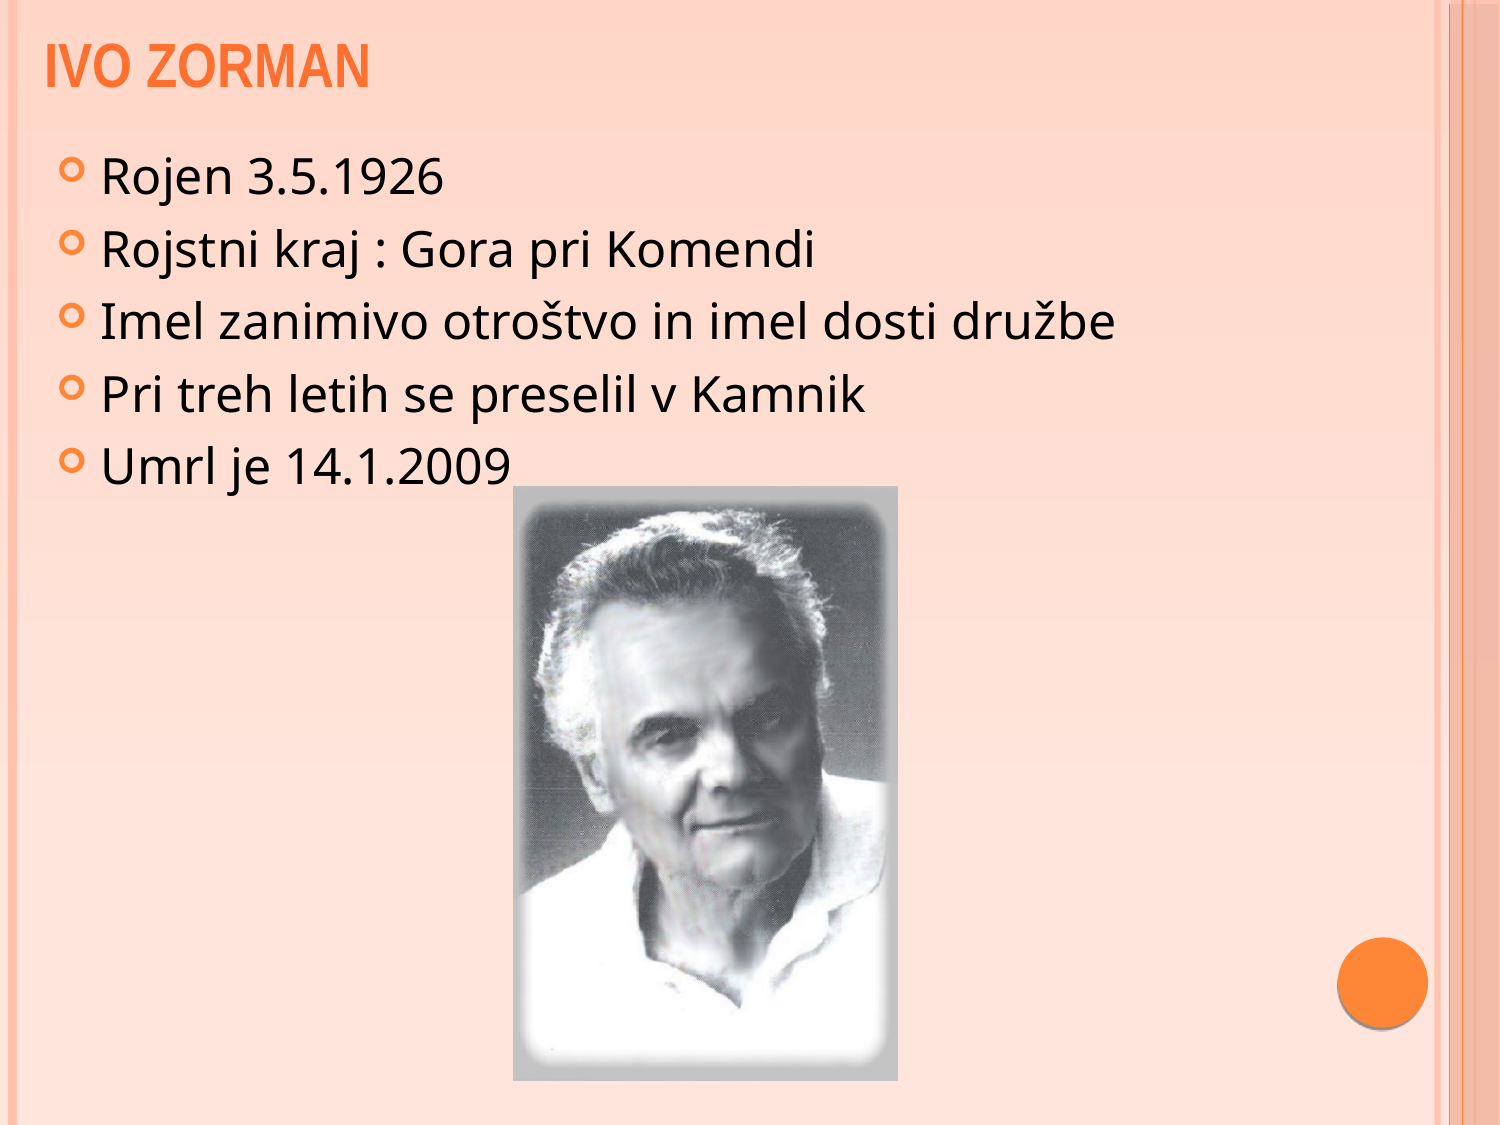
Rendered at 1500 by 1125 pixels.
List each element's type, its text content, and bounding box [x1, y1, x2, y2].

list Rojen 3.5.1926 Rojstni kraj : Gora pri Komendi Imel zanimivo otroštvo in imel dosti družbe Pri treh letih se preselil v Kamnik Umrl je 14.1.2009 [41, 137, 1267, 937]
picture [513, 486, 898, 1081]
title Ivo Zorman [29, 0, 1255, 108]
